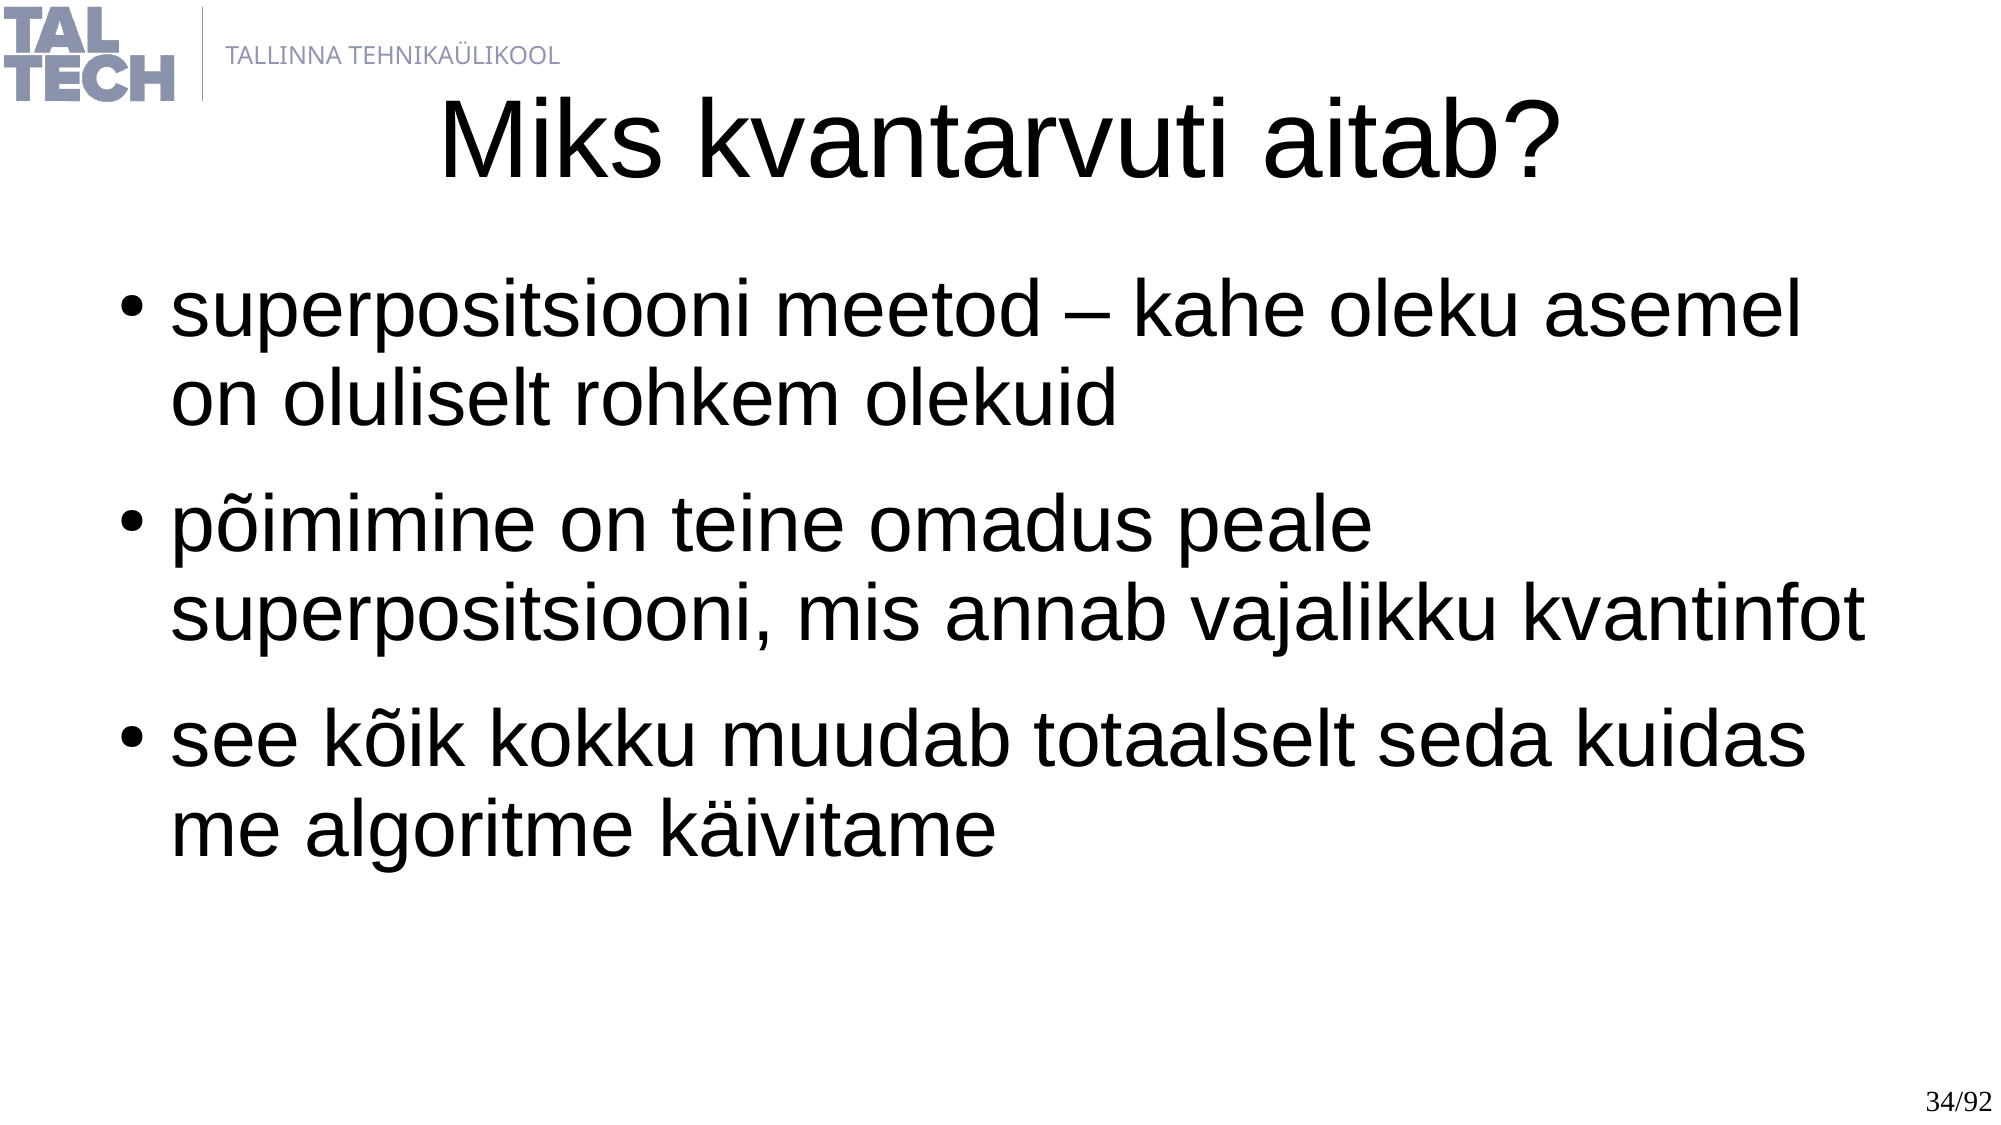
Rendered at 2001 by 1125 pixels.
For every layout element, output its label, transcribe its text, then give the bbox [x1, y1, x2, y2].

title Miks kvantarvuti aitab? [99, 44, 1901, 233]
list superpositsiooni meetod – kahe oleku asemel on oluliselt rohkem olekuid põimimine on teine omadus peale superpositsiooni, mis annab vajalikku kvantinfot see kõik kokku muudab totaalselt seda kuidas me algoritme käivitame [99, 263, 1901, 1072]
picture [0, 0, 178, 107]
